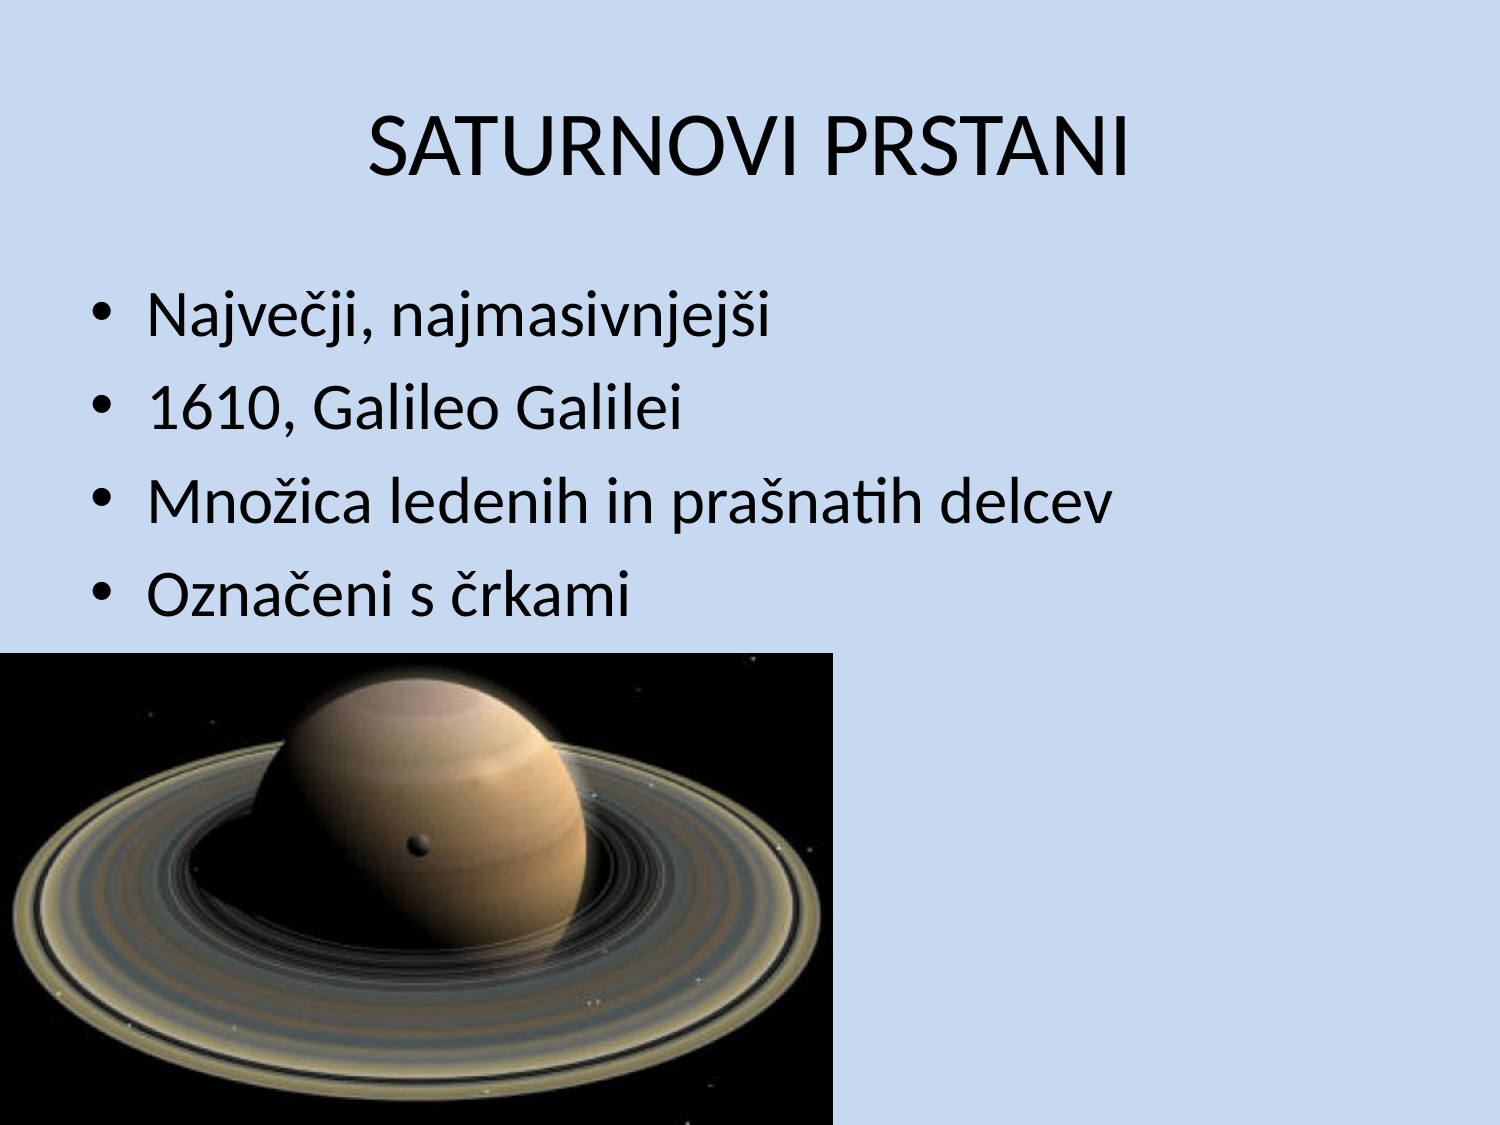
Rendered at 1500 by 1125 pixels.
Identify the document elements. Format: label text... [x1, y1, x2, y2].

title SATURNOVI PRSTANI [75, 45, 1425, 233]
picture [0, 653, 833, 1125]
list Največji, najmasivnjejši 1610, Galileo Galilei Množica ledenih in prašnatih delcev Označeni s črkami [75, 262, 1425, 1005]
